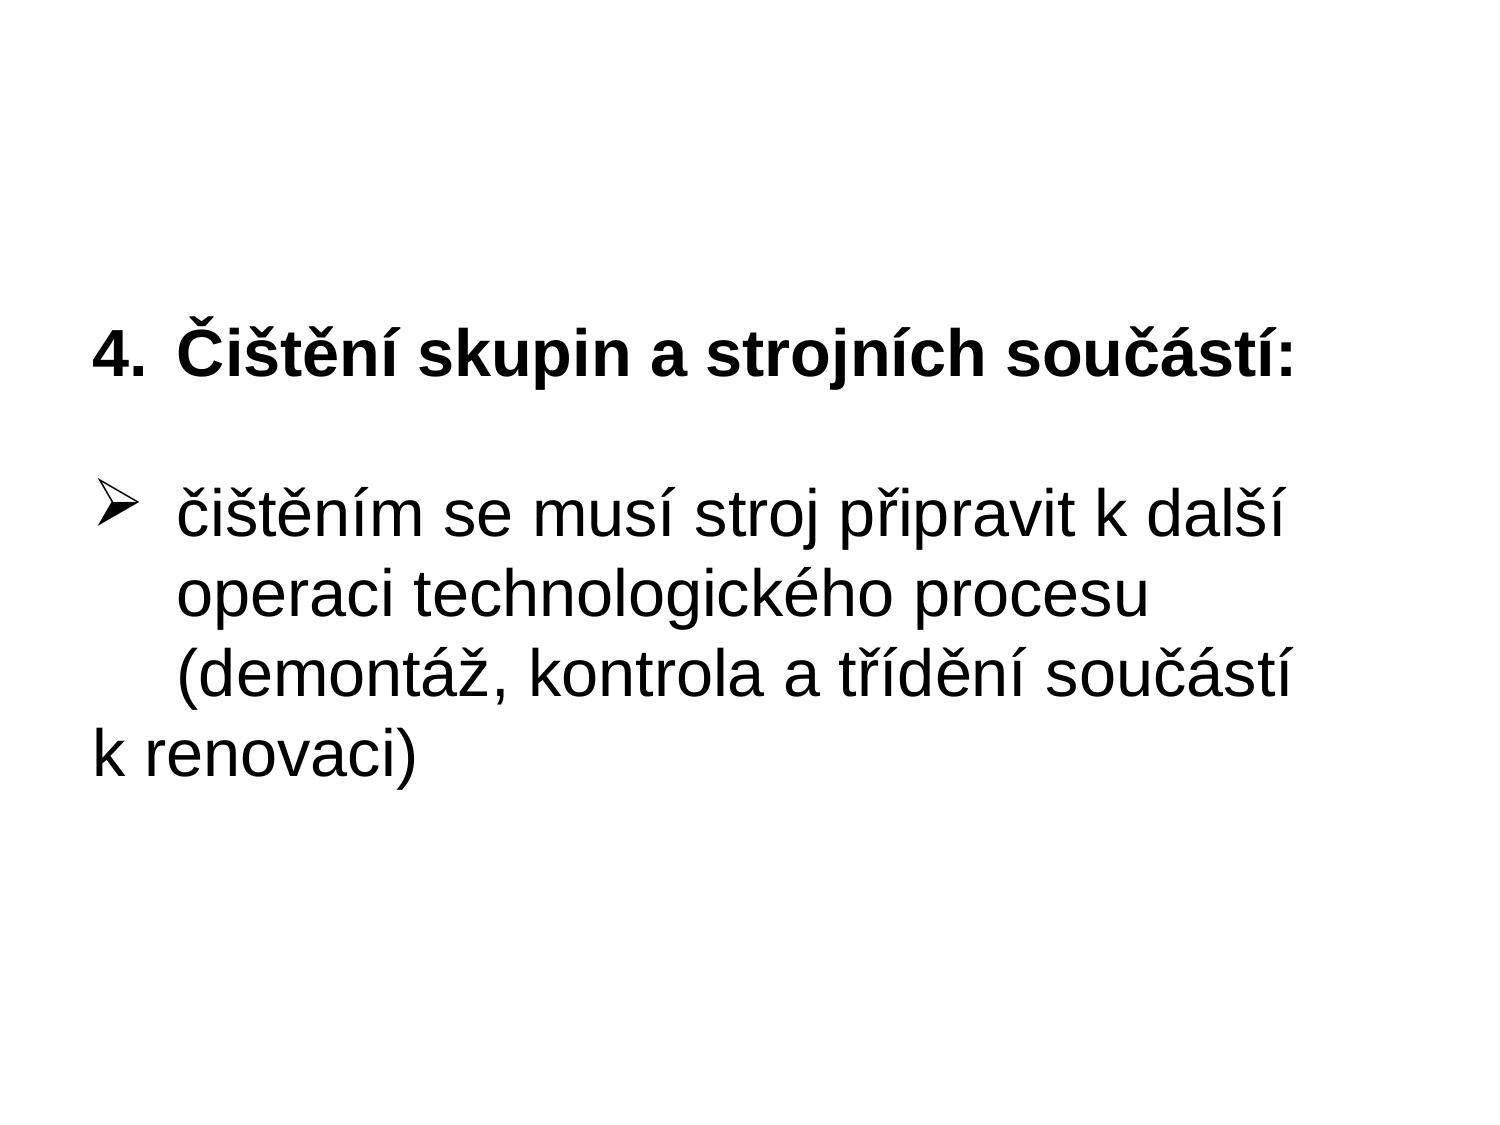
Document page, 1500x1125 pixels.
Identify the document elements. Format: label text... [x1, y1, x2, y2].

text_box Čištění skupin a strojních součástí: čištěním se musí stroj připravit k další operaci technologického procesu (demontáž, kontrola a třídění součástí k renovaci) [77, 302, 1437, 798]
